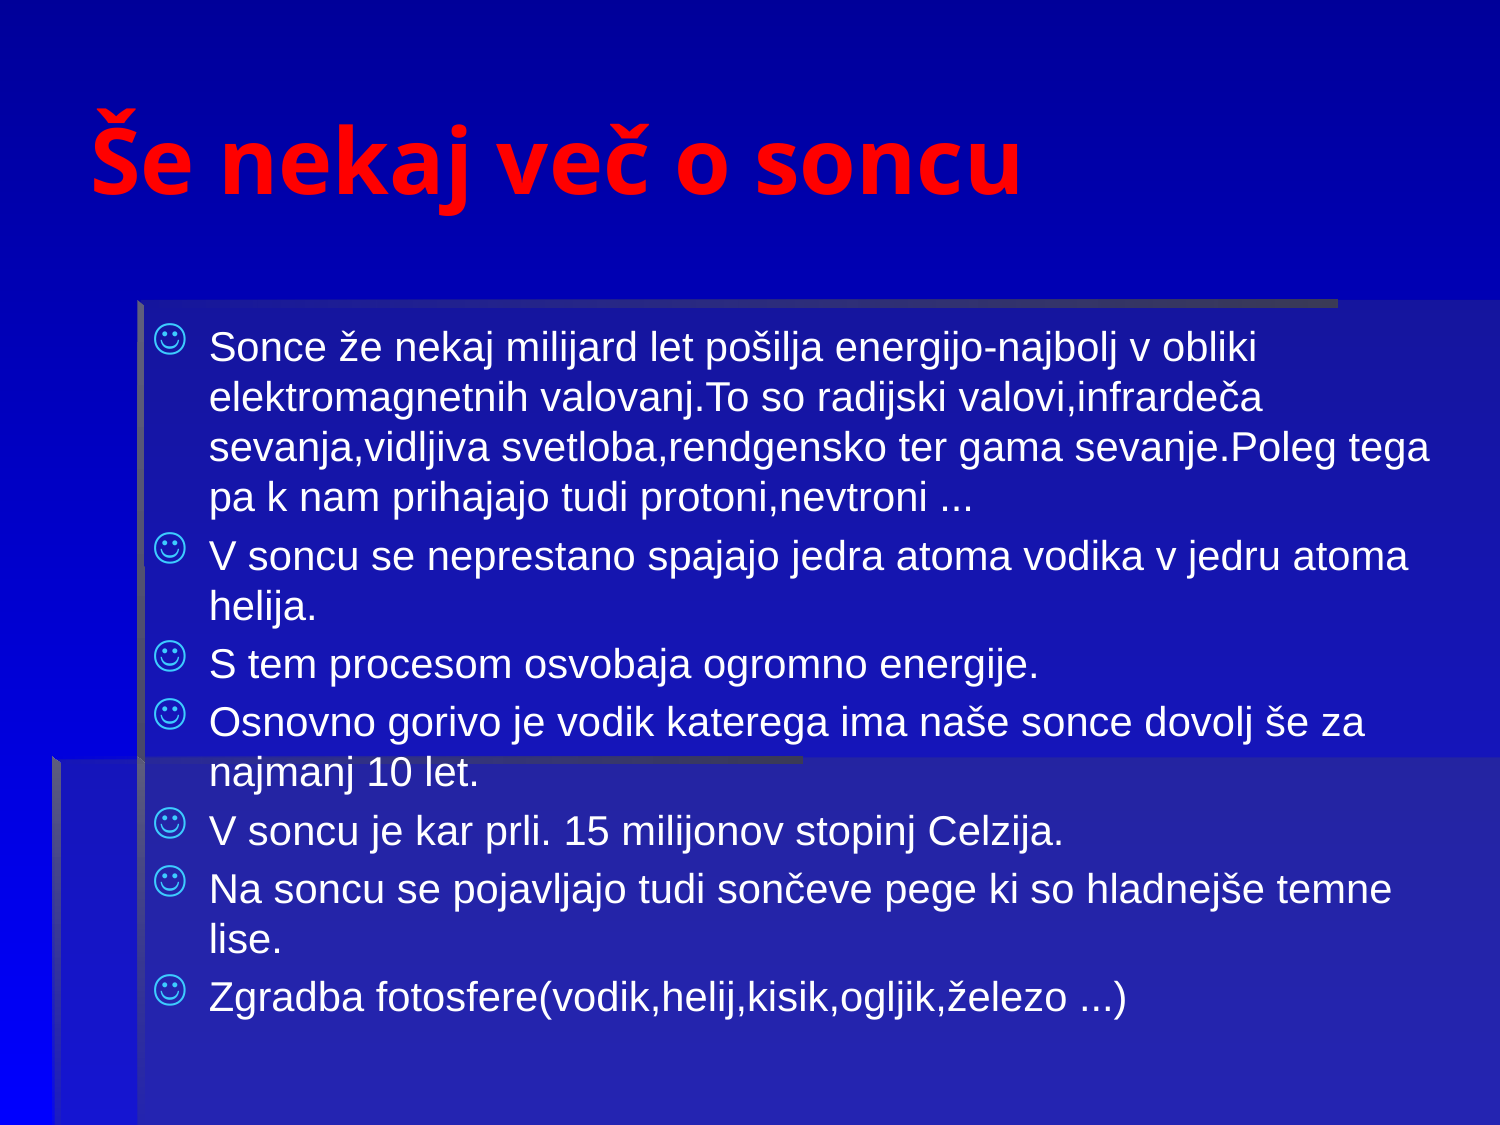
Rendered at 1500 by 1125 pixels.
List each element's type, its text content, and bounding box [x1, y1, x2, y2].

title Še nekaj več o soncu [75, 40, 1451, 275]
list Sonce že nekaj milijard let pošilja energijo-najbolj v obliki elektromagnetnih valovanj.To so radijski valovi,infrardeča sevanja,vidljiva svetloba,rendgensko ter gama sevanje.Poleg tega pa k nam prihajajo tudi protoni,nevtroni ... V soncu se neprestano spajajo jedra atoma vodika v jedru atoma helija. S tem procesom osvobaja ogromno energije. Osnovno gorivo je vodik katerega ima naše sonce dovolj še za najmanj 10 let. V soncu je kar prli. 15 milijonov stopinj Celzija. Na soncu se pojavljajo tudi sončeve pege ki so hladnejše temne lise. Zgradba fotosfere(vodik,helij,kisik,ogljik,železo ...) [137, 312, 1451, 1000]
